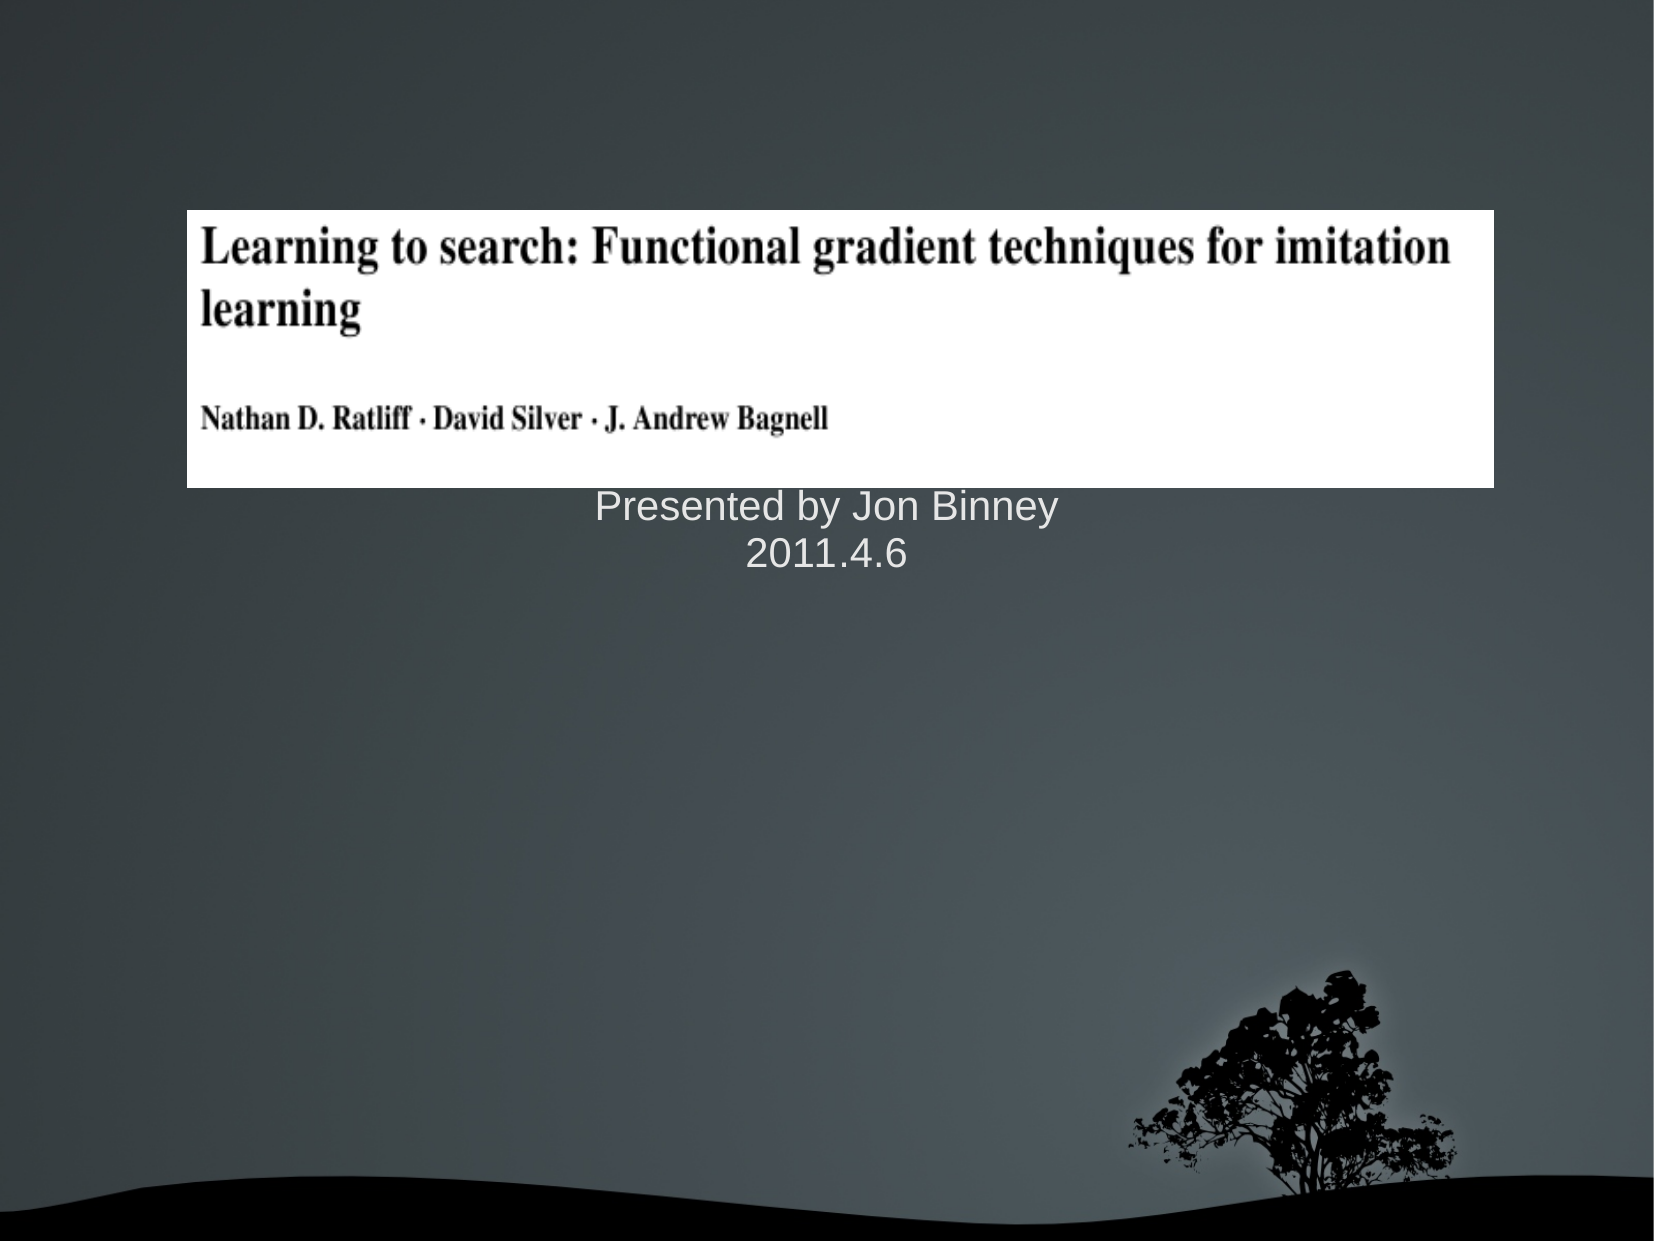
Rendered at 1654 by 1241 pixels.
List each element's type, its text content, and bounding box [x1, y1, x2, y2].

subtitle Presented by Jon Binney 2011.4.6 [82, 56, 1571, 1102]
picture [0, 0, 1654, 1241]
